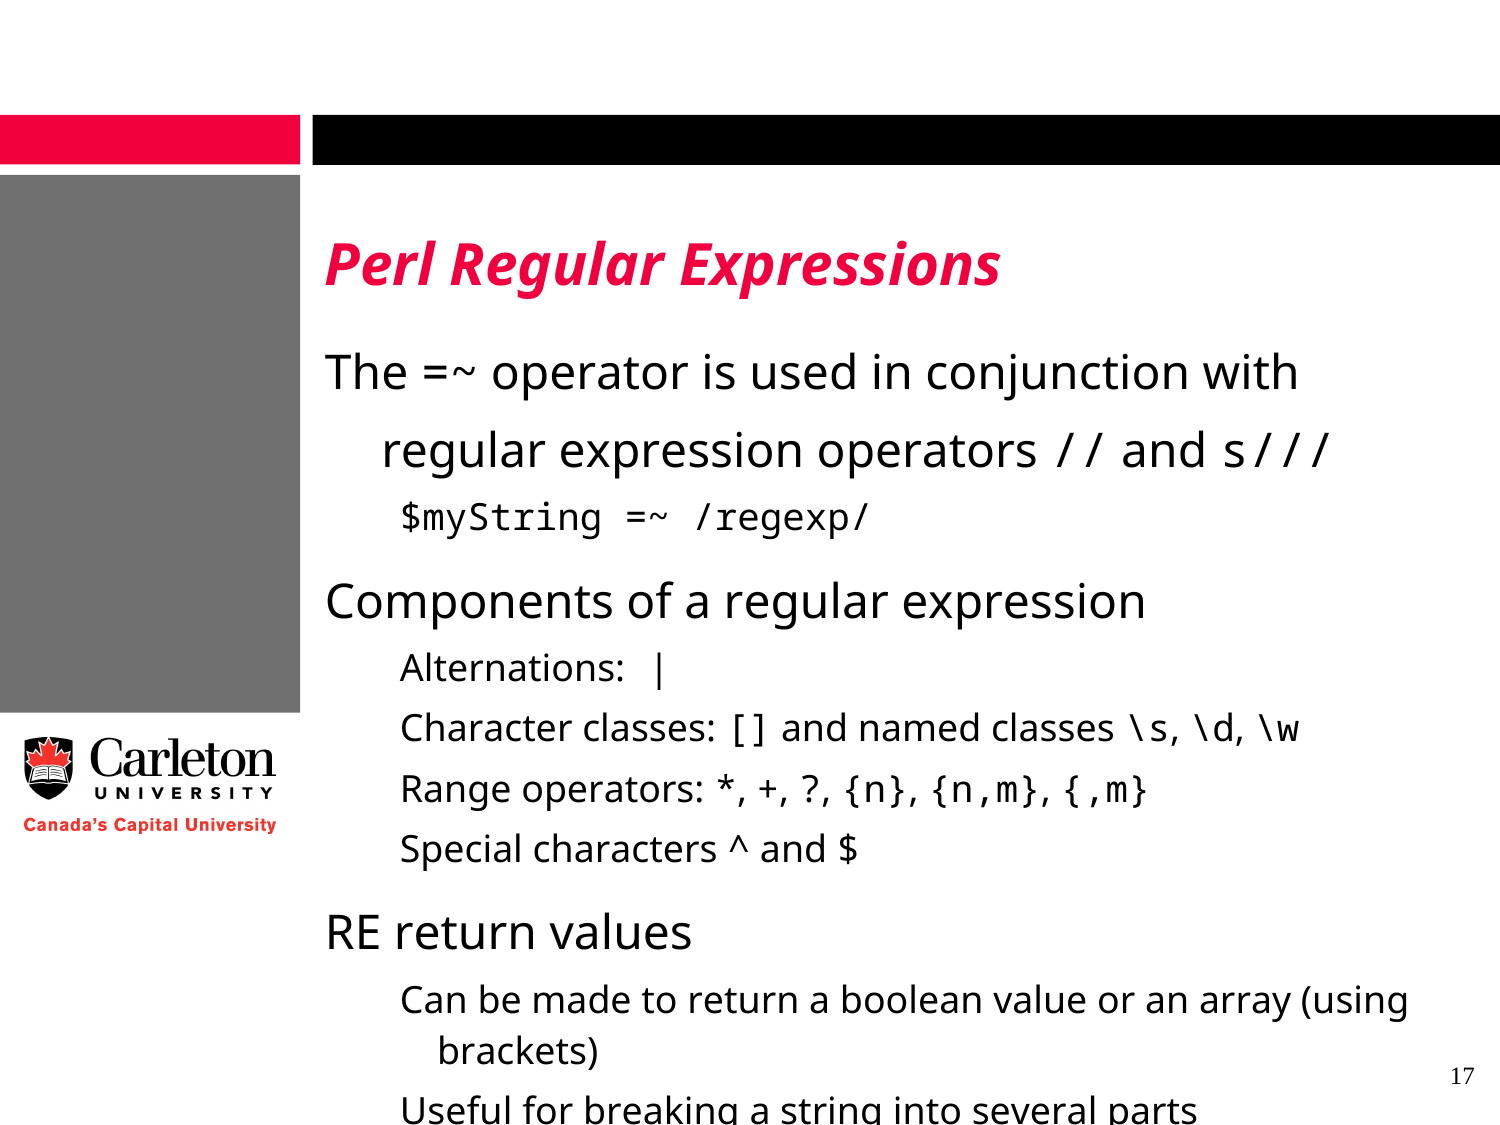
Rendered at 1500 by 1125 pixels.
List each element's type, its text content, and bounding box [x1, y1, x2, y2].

title Perl Regular Expressions [324, 194, 1450, 324]
list The =~ operator is used in conjunction with regular expression operators // and s/// $myString =~ /regexp/ Components of a regular expression Alternations: | Character classes: [] and named classes \s, \d, \w Range operators: *, +, ?, {n}, {n,m}, {,m} Special characters ^ and $ RE return values Can be made to return a boolean value or an array (using brackets) Useful for breaking a string into several parts [324, 324, 1450, 1036]
picture [24, 737, 276, 834]
